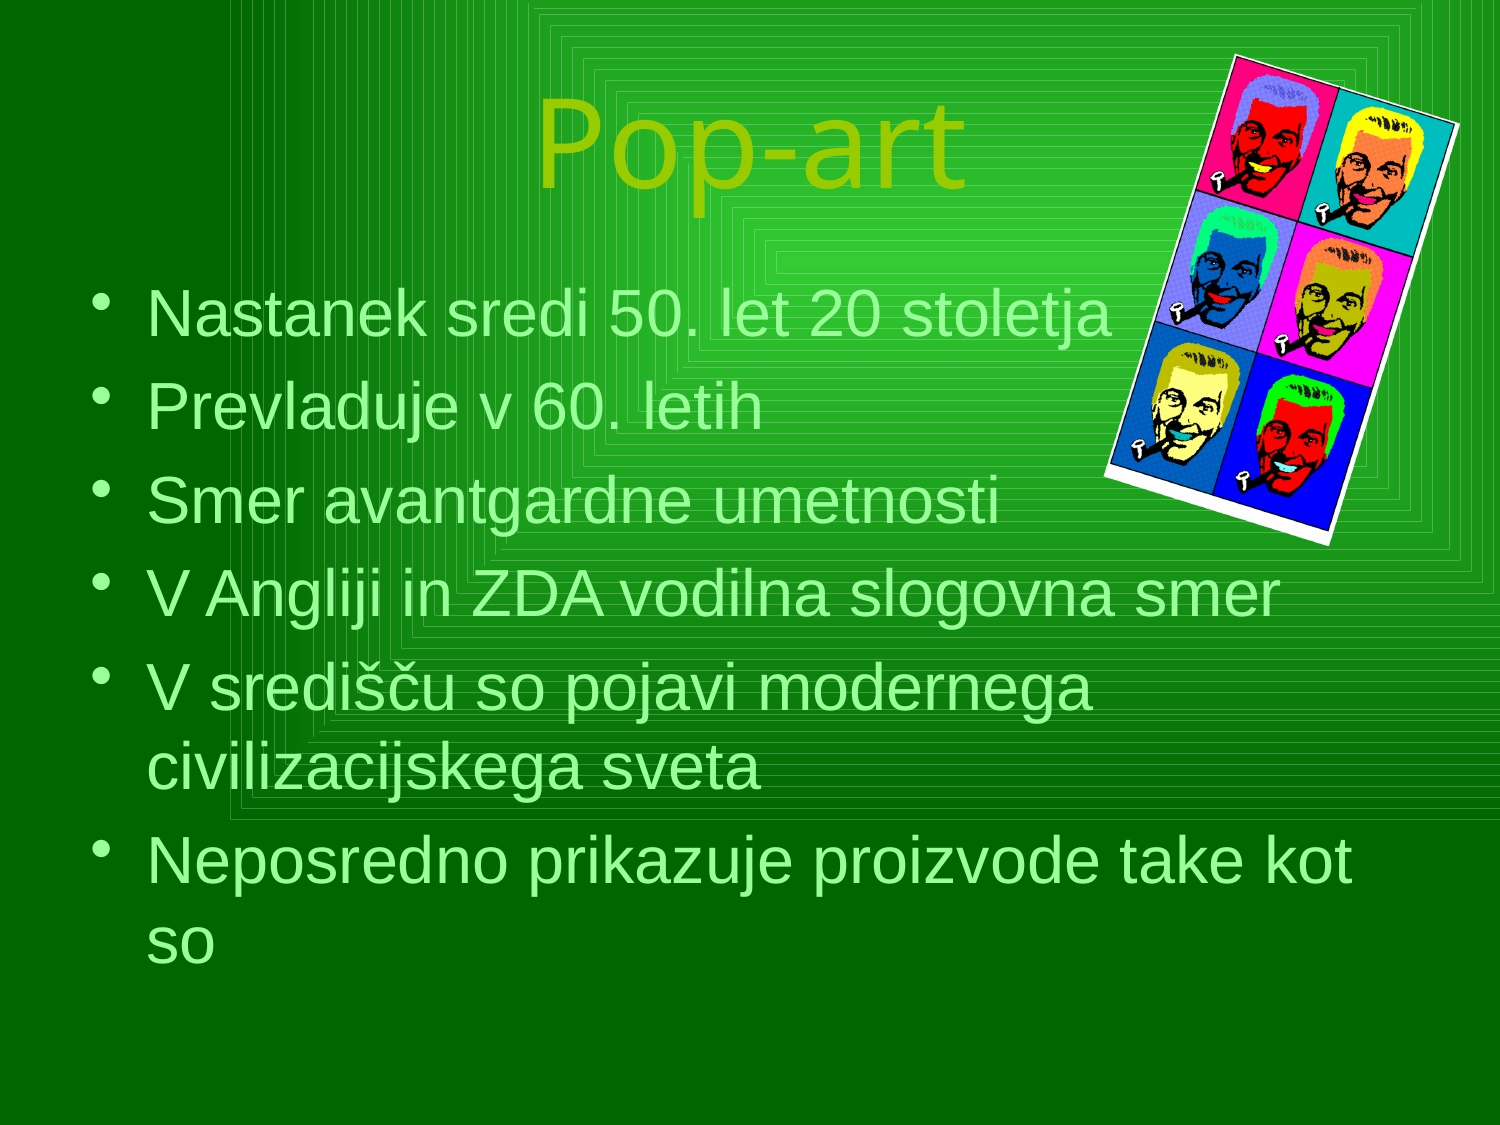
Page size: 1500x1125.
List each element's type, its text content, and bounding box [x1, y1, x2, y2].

title Pop-art [75, 45, 1425, 233]
picture [1169, 112, 1460, 262]
list Nastanek sredi 50. let 20 stoletja Prevladuje v 60. letih Smer avantgardne umetnosti V Angliji in ZDA vodilna slogovna smer V središču so pojavi modernega civilizacijskega sveta Neposredno prikazuje proizvode take kot so [75, 262, 1425, 1005]
